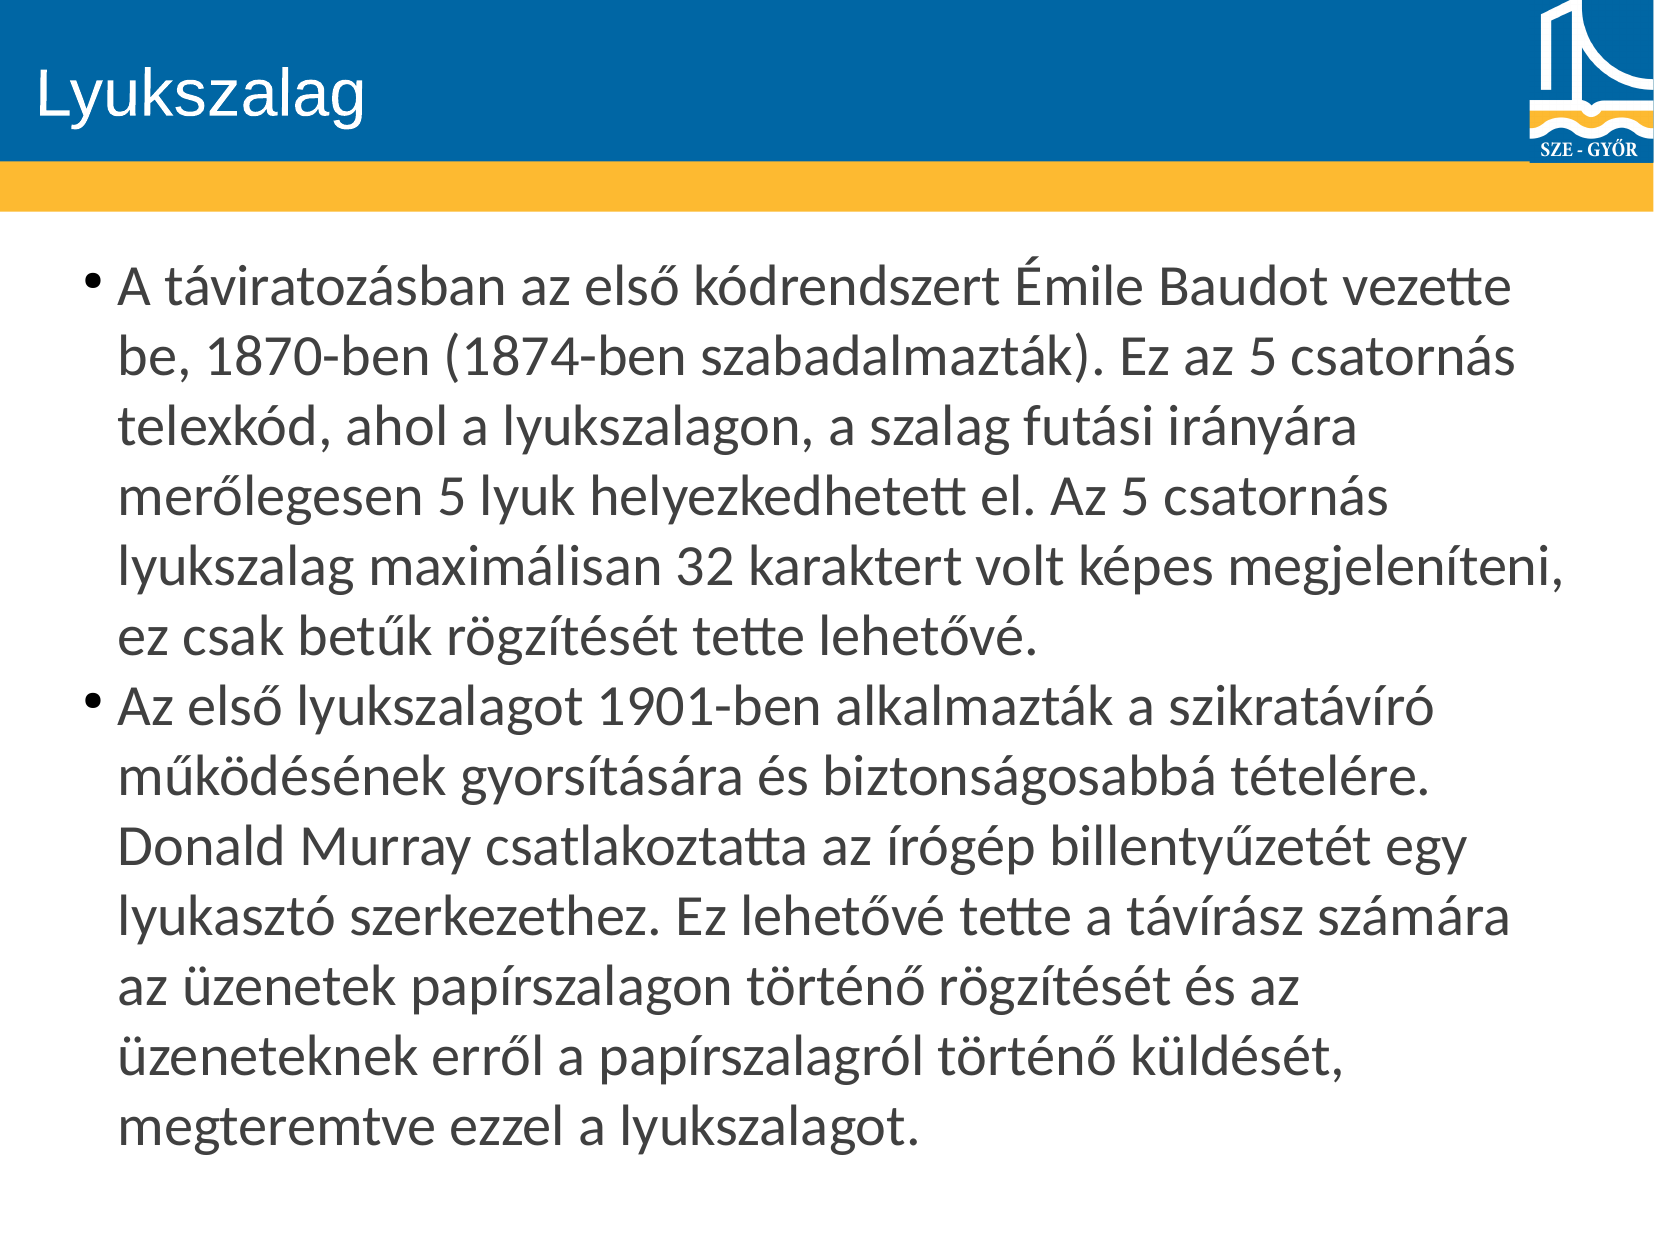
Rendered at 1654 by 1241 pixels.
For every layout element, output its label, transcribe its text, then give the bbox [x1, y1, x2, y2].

picture [1529, 0, 1654, 163]
text_box Lyukszalag [34, 48, 1524, 144]
text_box A táviratozásban az első kódrendszert Émile Baudot vezette be, 1870-ben (1874-ben szabadalmazták). Ez az 5 csatornás telexkód, ahol a lyukszalagon, a szalag futási irányára merőlegesen 5 lyuk helyezkedhetett el. Az 5 csatornás lyukszalag maximálisan 32 karaktert volt képes megjeleníteni, ez csak betűk rögzítését tette lehetővé. Az első lyukszalagot 1901-ben alkalmazták a szikratávíró működésének gyorsítására és biztonságosabbá tételére. Donald Murray csatlakoztatta az írógép billentyűzetét egy lyukasztó szerkezethez. Ez lehetővé tette a távírász számára az üzenetek papírszalagon történő rögzítését és az üzeneteknek erről a papírszalagról történő küldését, megteremtve ezzel a lyukszalagot. [82, 247, 1571, 1198]
